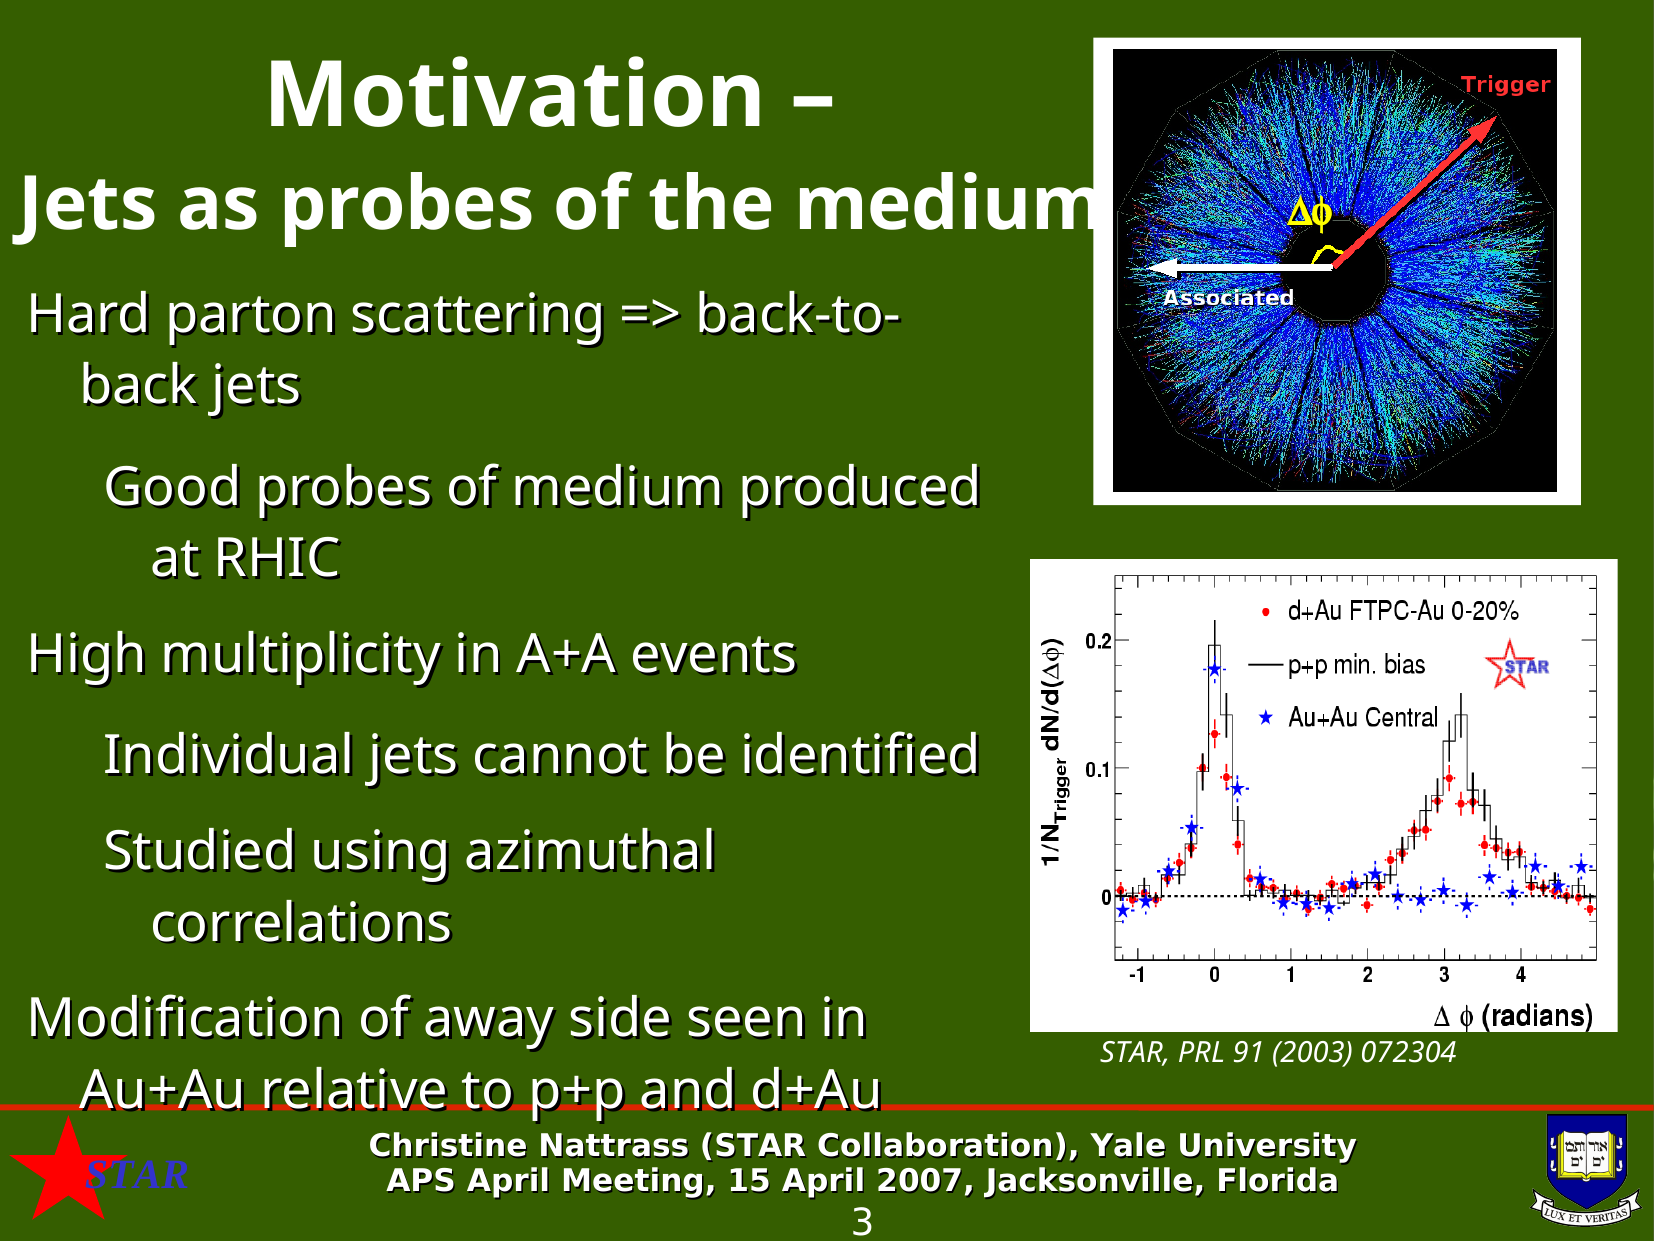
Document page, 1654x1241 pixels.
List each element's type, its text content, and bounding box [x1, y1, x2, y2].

text_box [1093, 37, 1581, 506]
picture [1529, 1114, 1643, 1227]
list Hard parton scattering => back-to-back jets Good probes of medium produced at RHIC High multiplicity in A+A events Individual jets cannot be identified Studied using azimuthal correlations Modification of away side seen in Au+Au relative to p+p and d+Au [8, 274, 1013, 1099]
text_box STAR, PRL 91 (2003) 072304 [1085, 971, 1618, 1091]
picture [1030, 559, 1618, 1032]
title Motivation – Jets as probes of the medium [0, 0, 1126, 308]
picture [1113, 49, 1564, 494]
